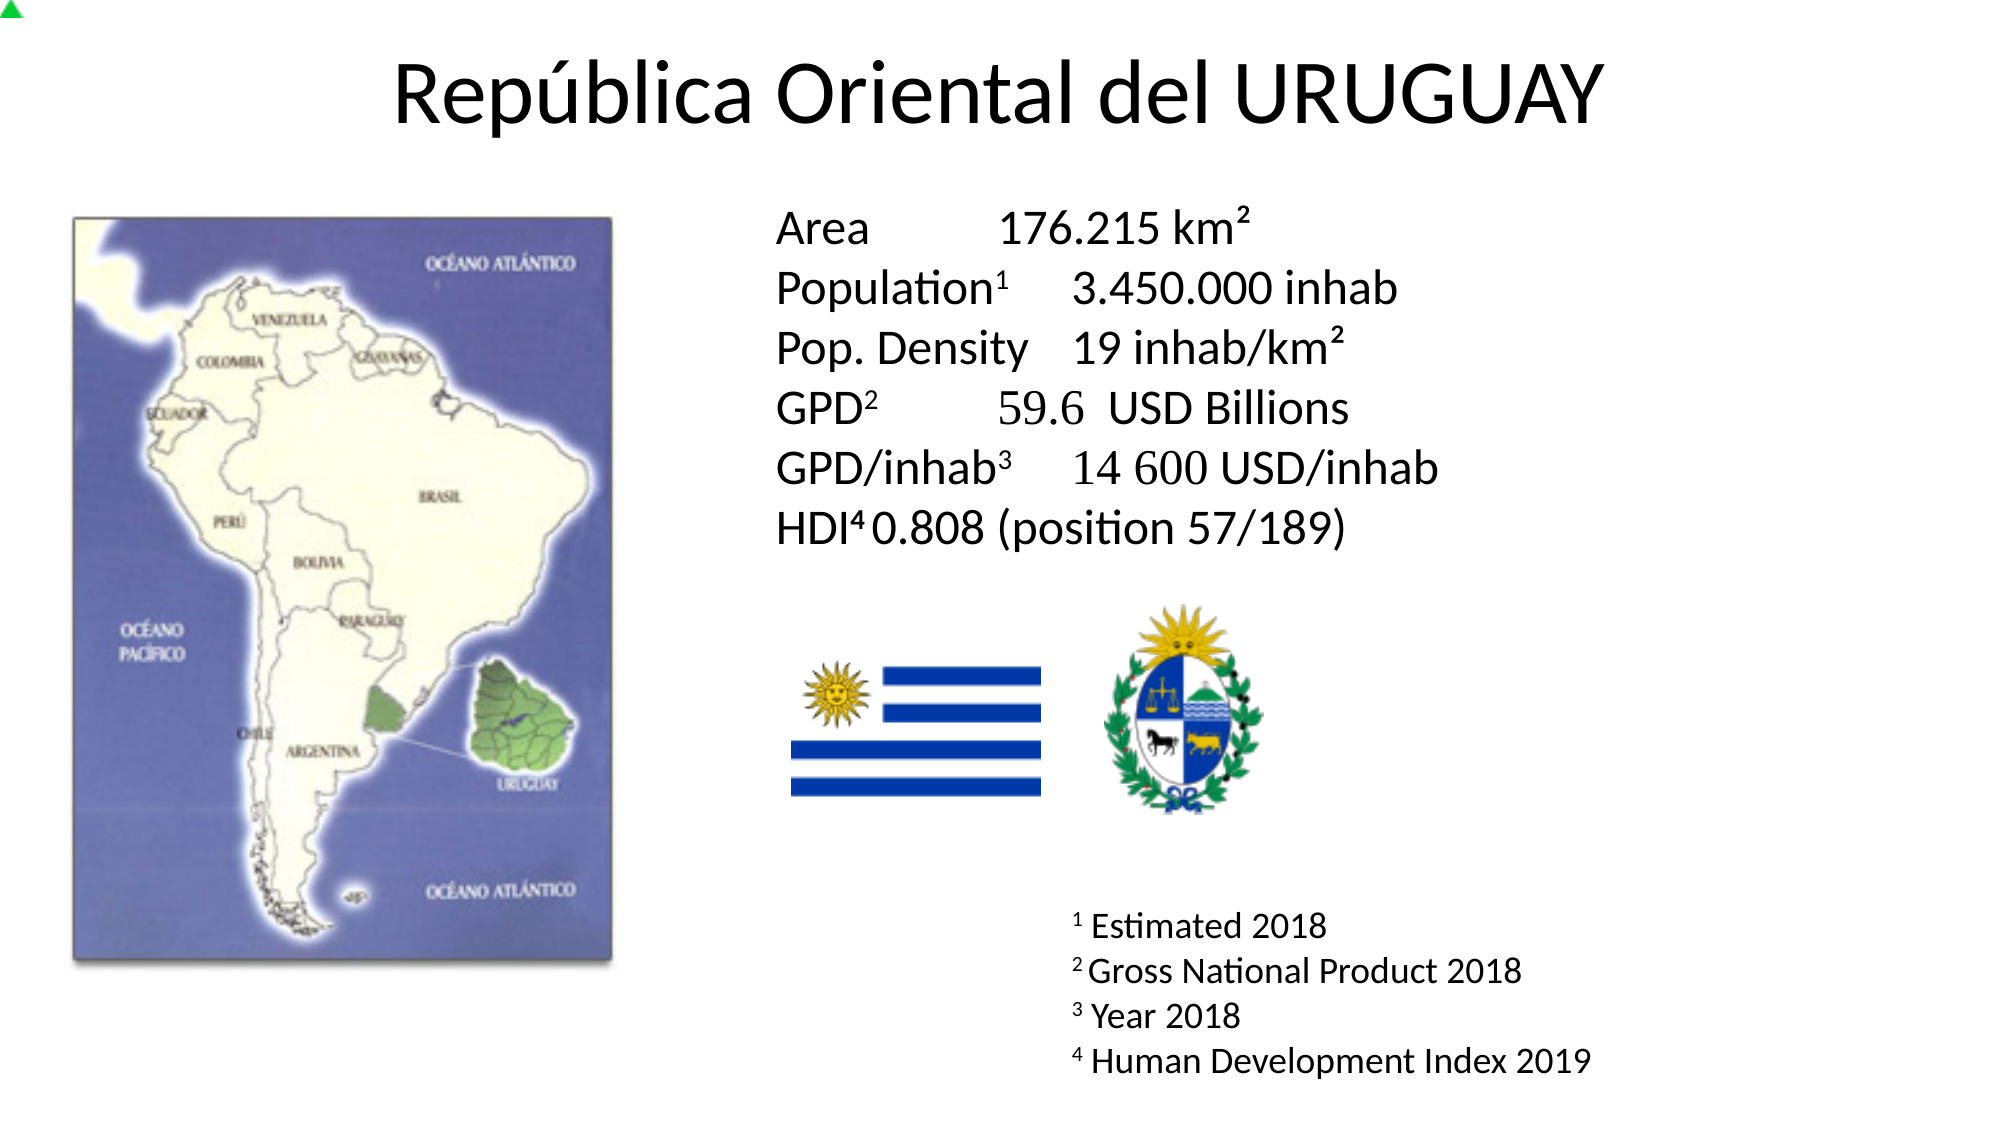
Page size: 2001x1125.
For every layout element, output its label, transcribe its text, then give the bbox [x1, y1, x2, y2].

text_box 1 Estimated 2018 2 Gross National Product 2018 3 Year 2018 4 Human Development Index 2019 [1057, 893, 1986, 1106]
picture [1104, 604, 1264, 815]
text_box Area 176.215 km² Population1 3.450.000 inhab Pop. Density 19 inhab/km² GPD2 59.6 USD Billions GPD/inhab3 14 600 USD/inhab HDI4 0.808 (position 57/189) [761, 187, 1929, 566]
picture [791, 649, 1041, 815]
picture [63, 210, 626, 977]
title República Oriental del URUGUAY [0, 45, 2000, 129]
picture [0, 0, 23, 18]
